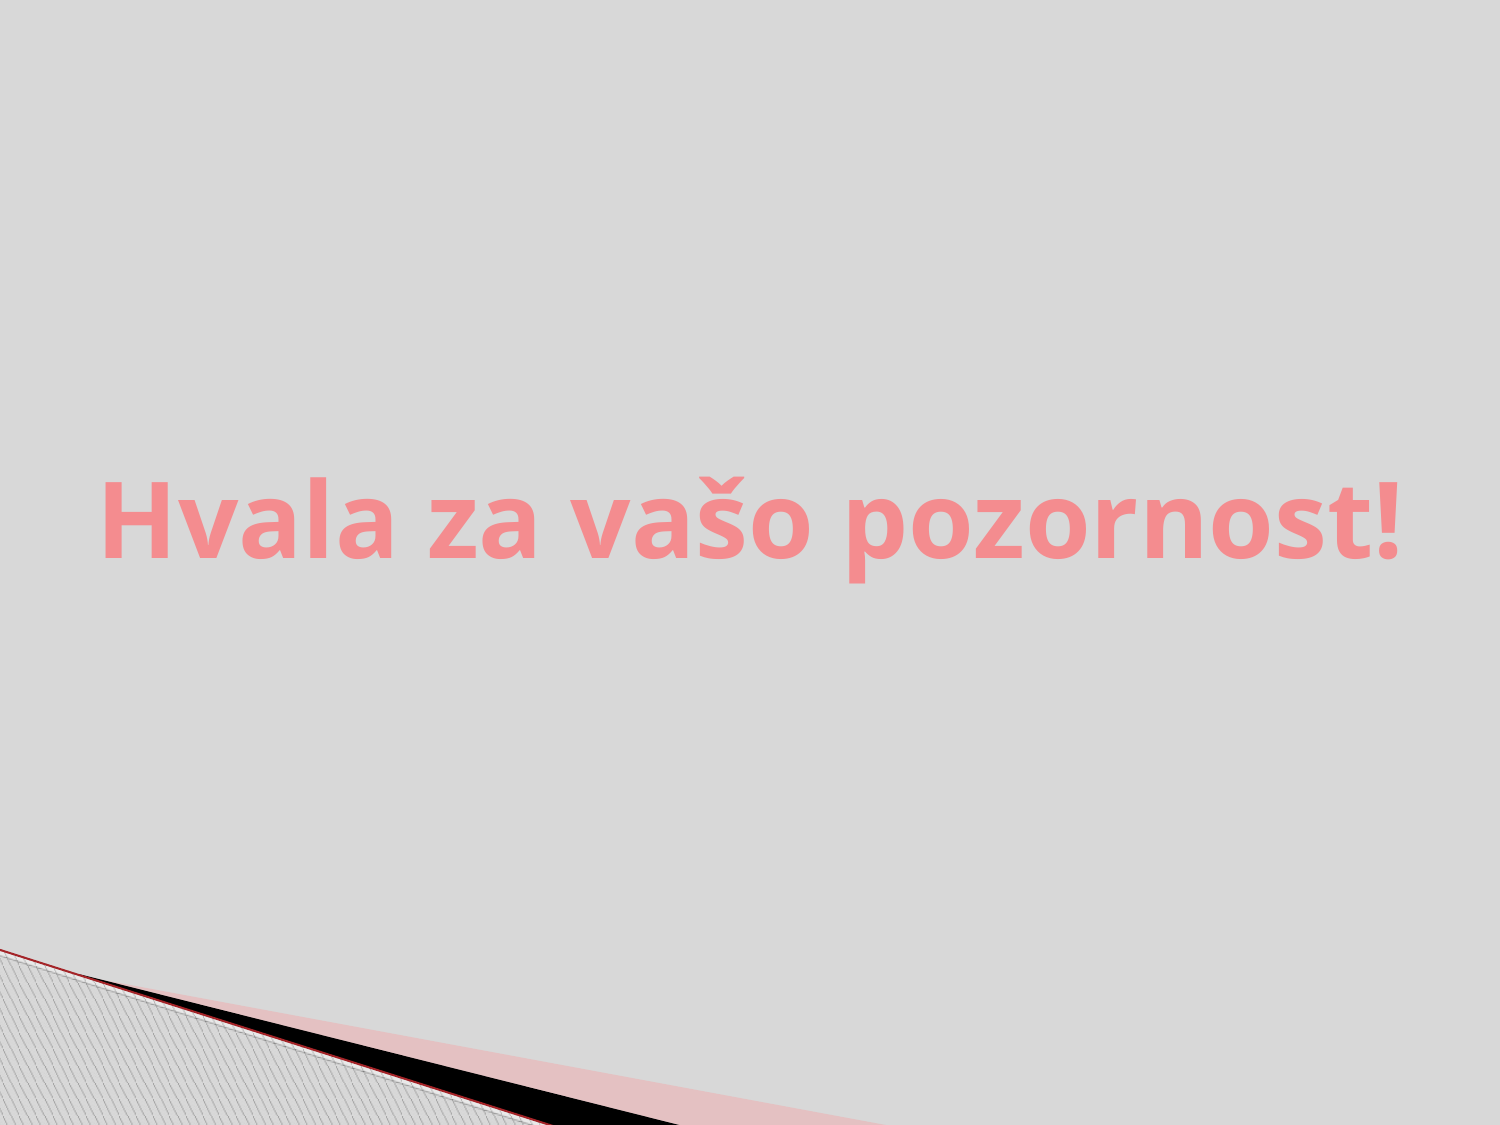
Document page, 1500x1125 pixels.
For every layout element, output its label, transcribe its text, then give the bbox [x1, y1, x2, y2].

title Hvala za vašo pozornost! [82, 421, 1432, 610]
